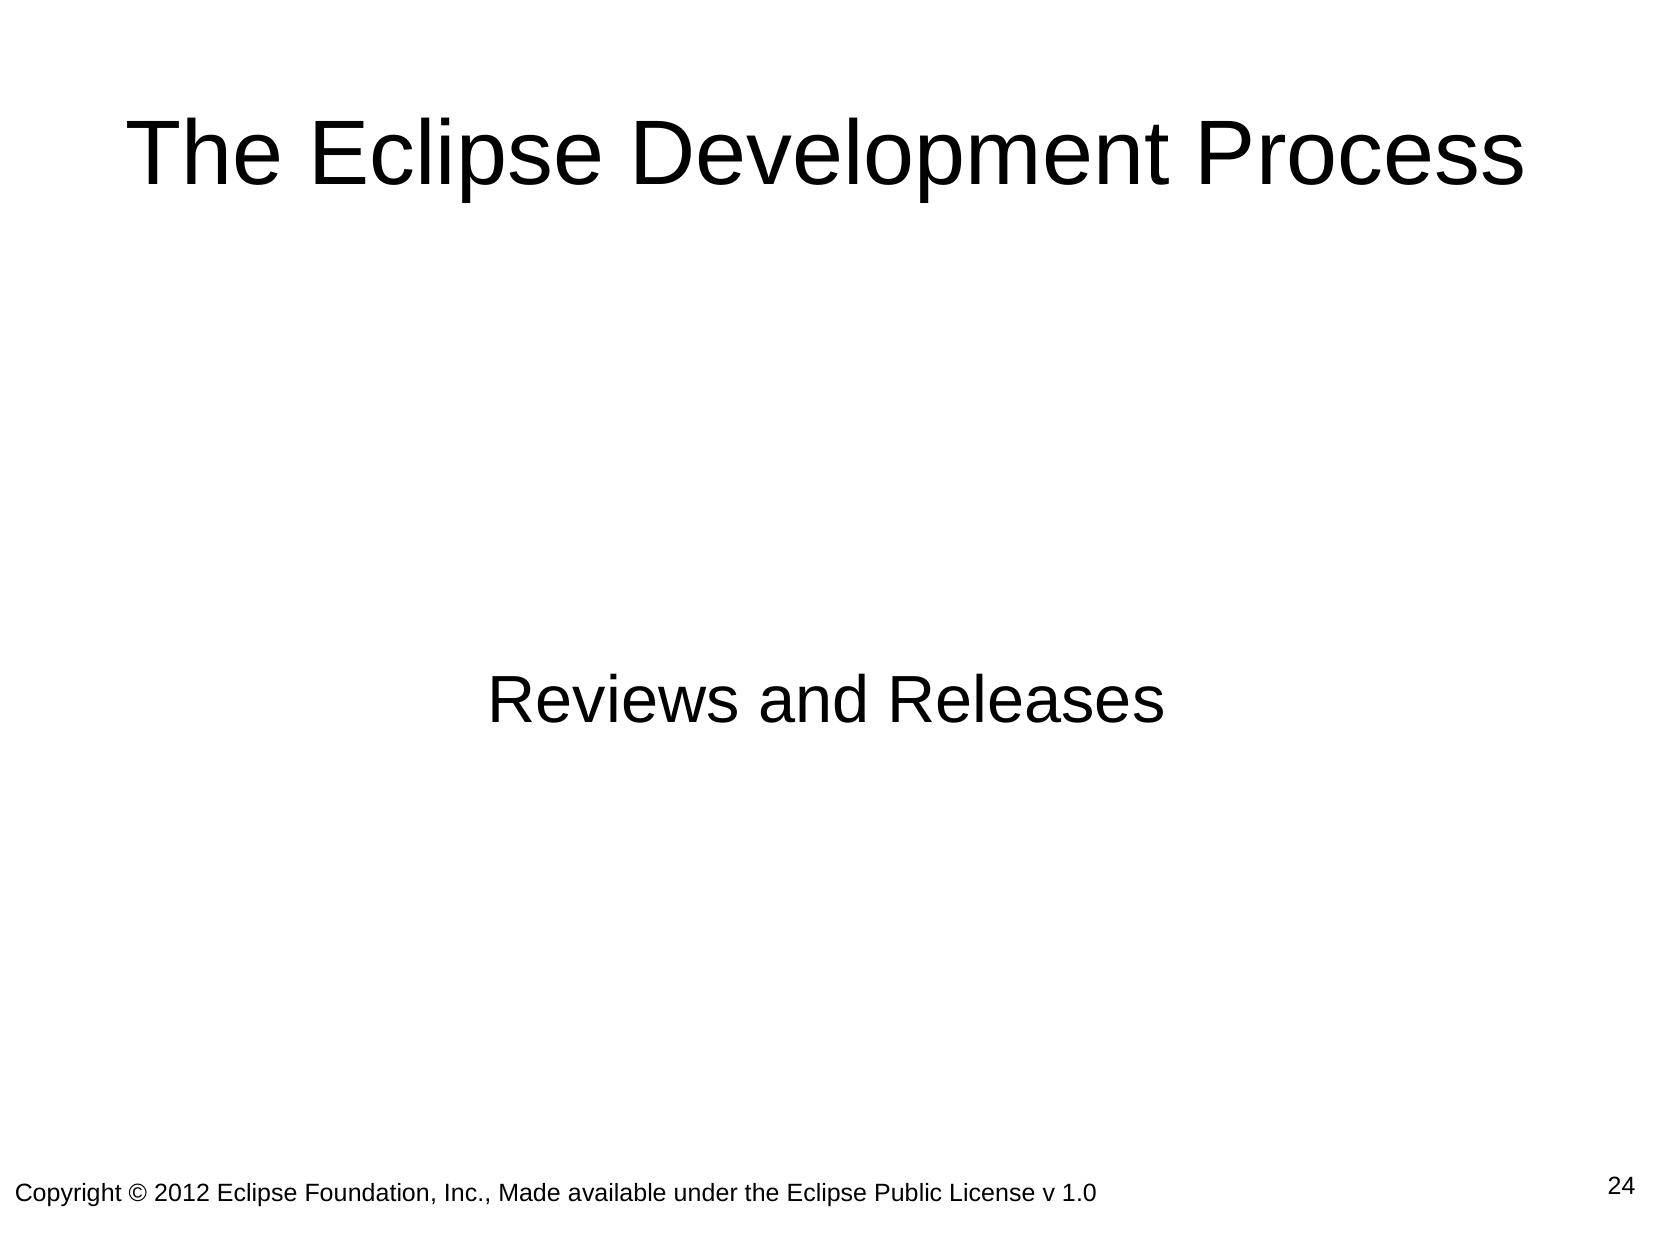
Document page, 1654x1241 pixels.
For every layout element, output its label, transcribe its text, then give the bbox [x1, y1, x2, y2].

title The Eclipse Development Process [82, 49, 1571, 257]
subtitle Reviews and Releases [82, 290, 1571, 1109]
